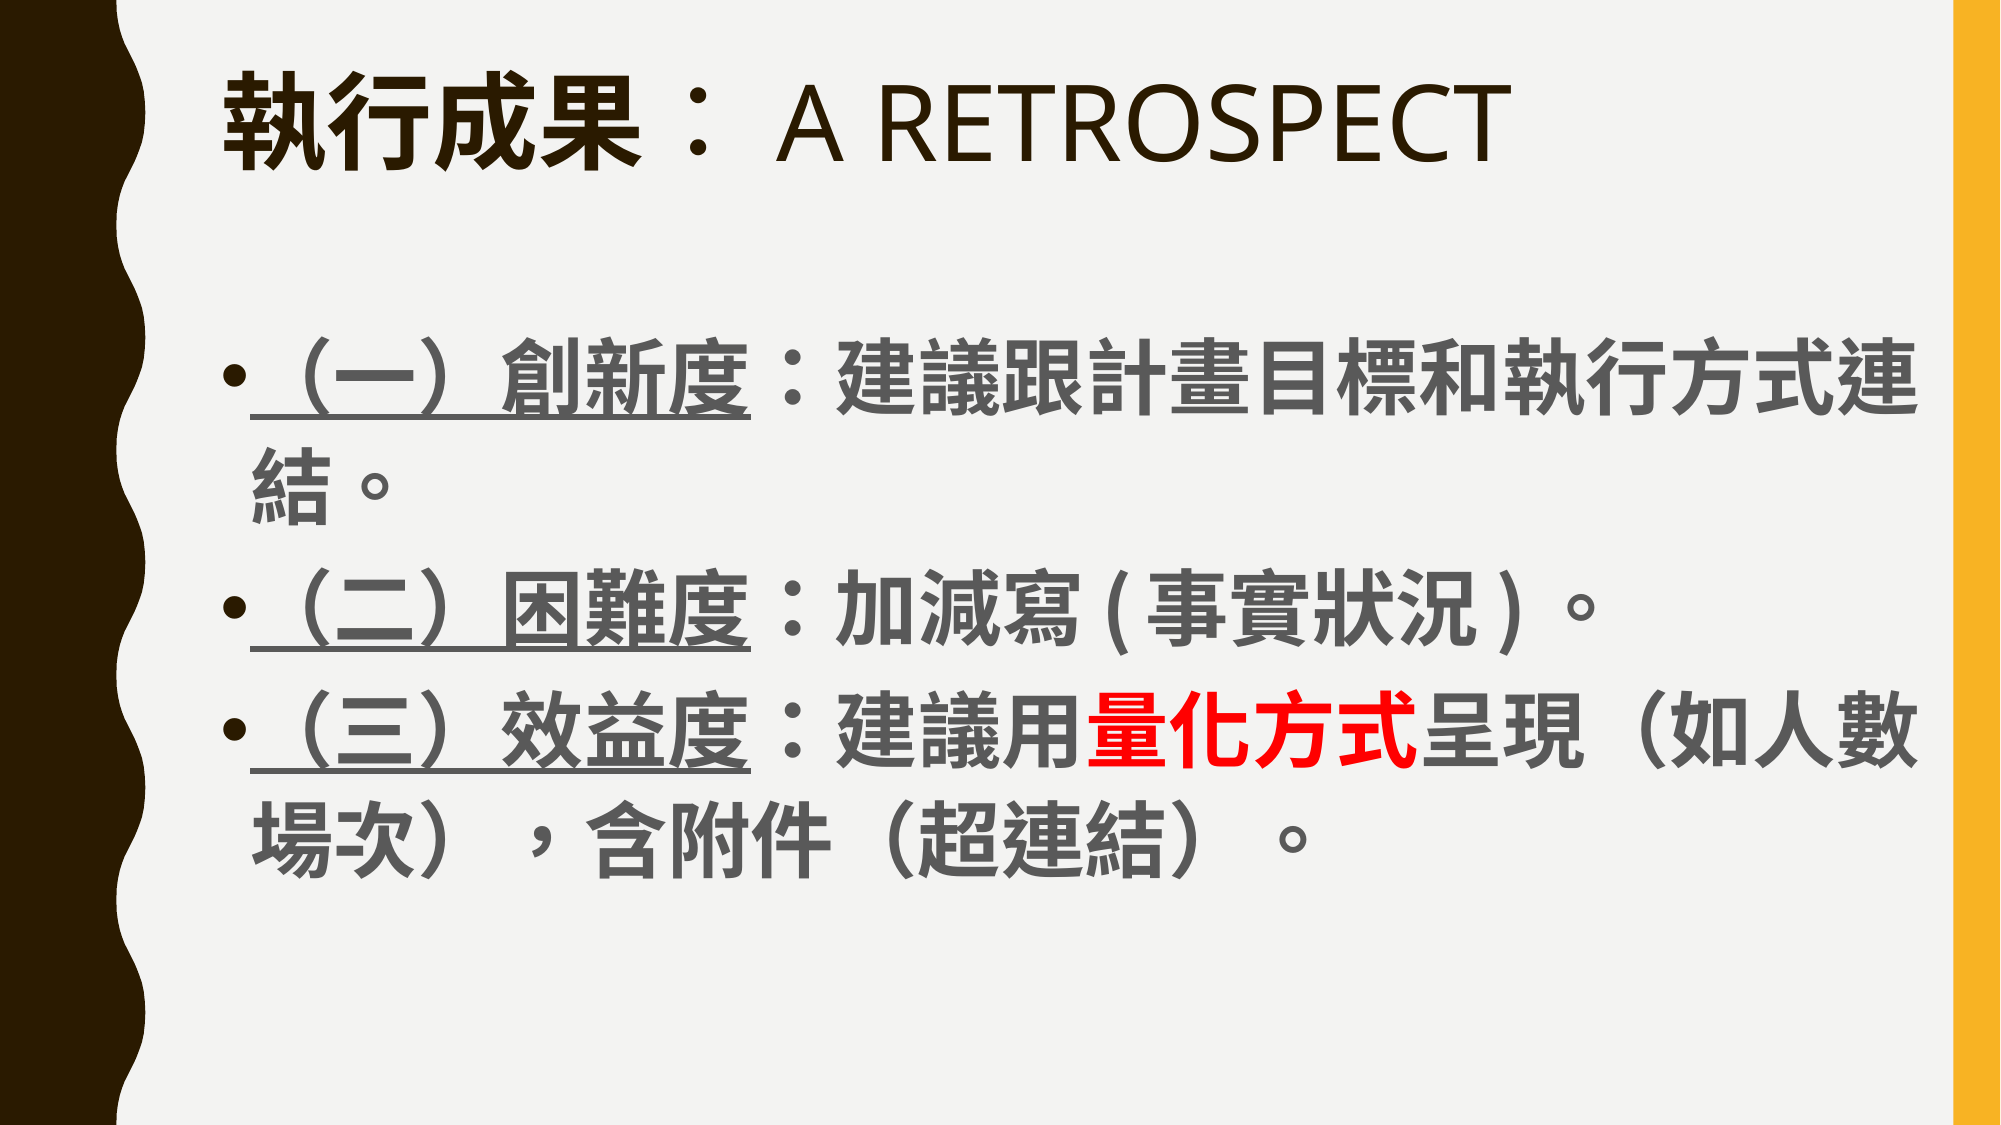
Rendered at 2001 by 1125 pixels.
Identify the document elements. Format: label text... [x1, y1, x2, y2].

title 執行成果：A RETROSPECT [205, 62, 1875, 307]
list （一）創新度：建議跟計畫目標和執行方式連結。 （二）困難度：加減寫(事實狀況)。 （三）效益度：建議用量化方式呈現（如人數場次），含附件（超連結）。 [205, 307, 1940, 897]
